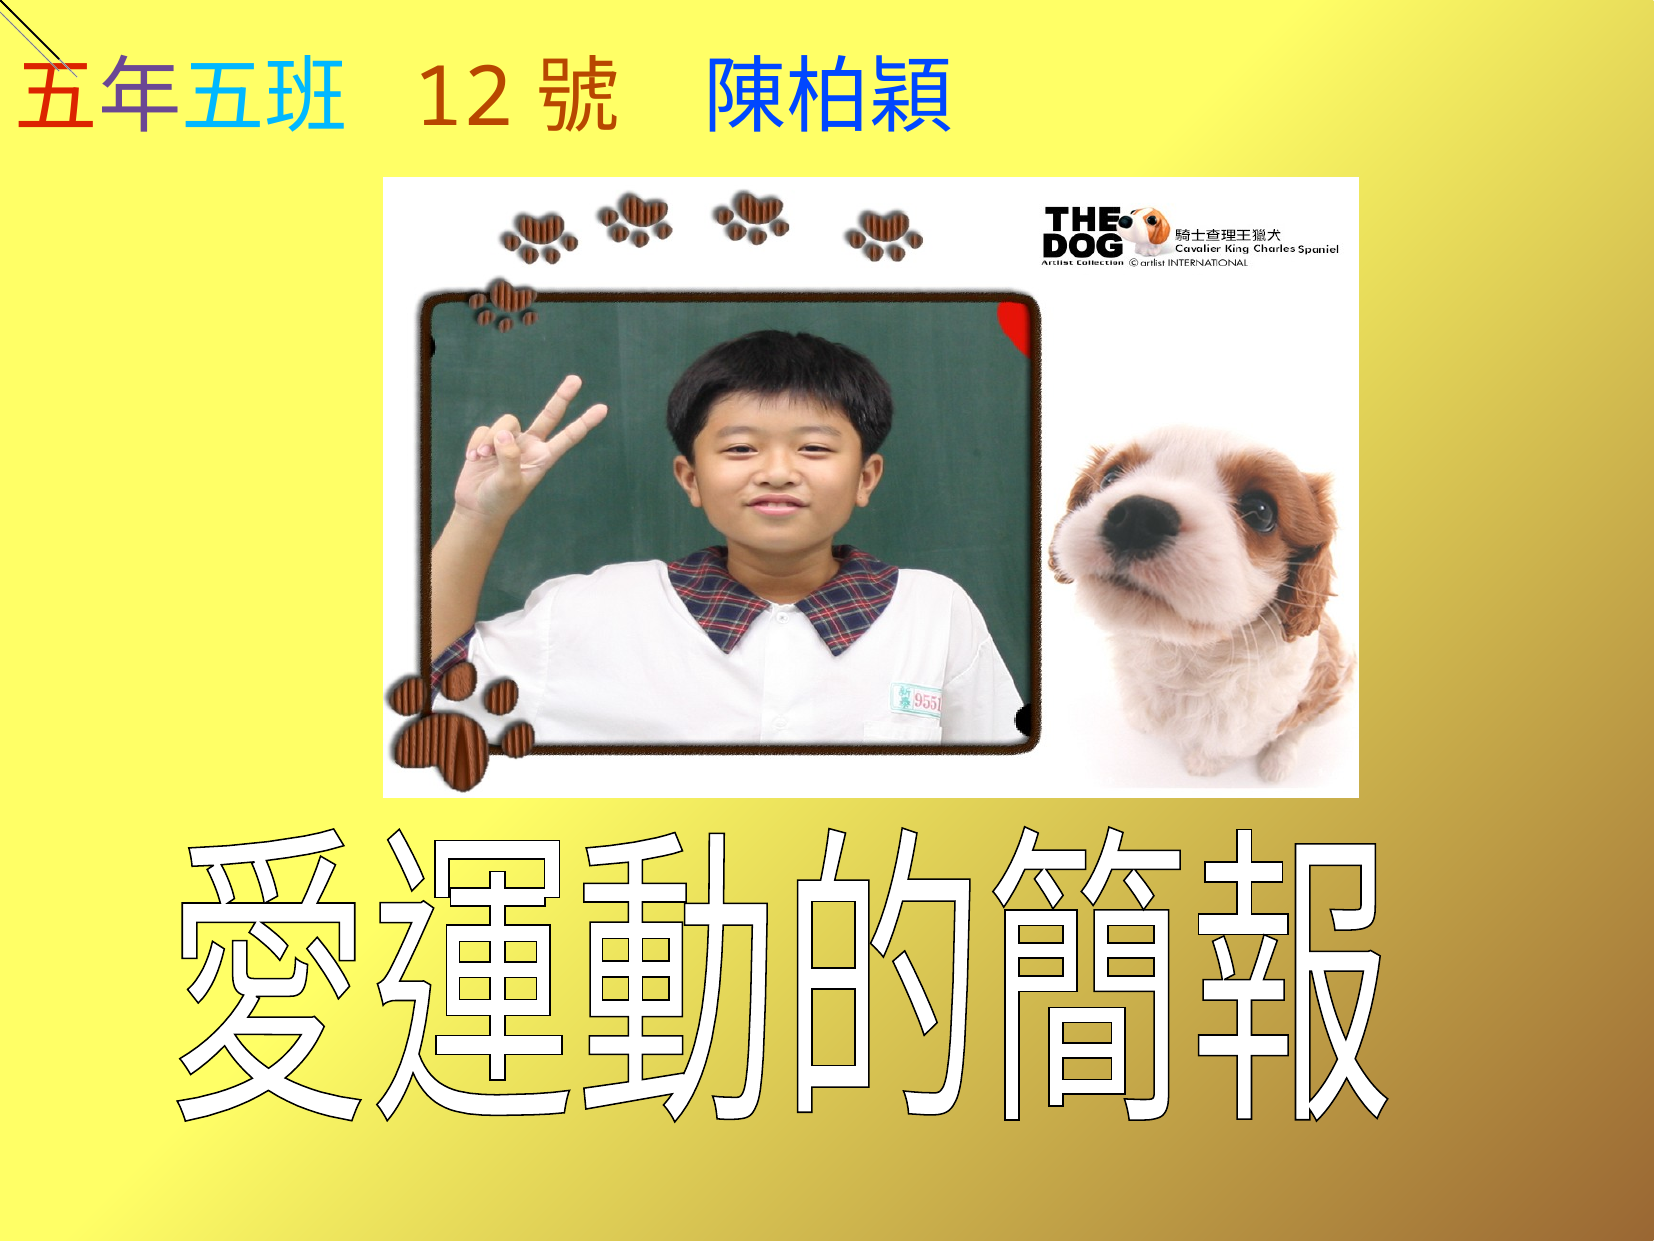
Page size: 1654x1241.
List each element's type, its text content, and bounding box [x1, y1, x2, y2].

text_box 愛運動的簡報 [434, 840, 562, 1081]
text_box 愛運動的簡報 [797, 828, 869, 1113]
text_box 愛運動的簡報 [306, 937, 350, 999]
text_box 愛運動的簡報 [583, 832, 768, 1122]
text_box 愛運動的簡報 [1198, 829, 1289, 1120]
text_box 愛運動的簡報 [182, 828, 355, 961]
text_box 愛運動的簡報 [892, 950, 938, 1036]
text_box 愛運動的簡報 [1049, 1007, 1126, 1106]
picture [383, 177, 1359, 798]
text_box 愛運動的簡報 [870, 828, 970, 1115]
text_box 愛運動的簡報 [376, 900, 570, 1121]
text_box 愛運動的簡報 [1295, 843, 1388, 1122]
text_box 愛運動的簡報 [387, 829, 424, 892]
text_box 愛運動的簡報 [187, 941, 225, 1003]
text_box 愛運動的簡報 [992, 826, 1086, 1121]
text_box 愛運動的簡報 [177, 940, 361, 1122]
text_box 五年五班 12號 陳柏穎 [0, 21, 1241, 384]
text_box 愛運動的簡報 [1081, 827, 1181, 1121]
